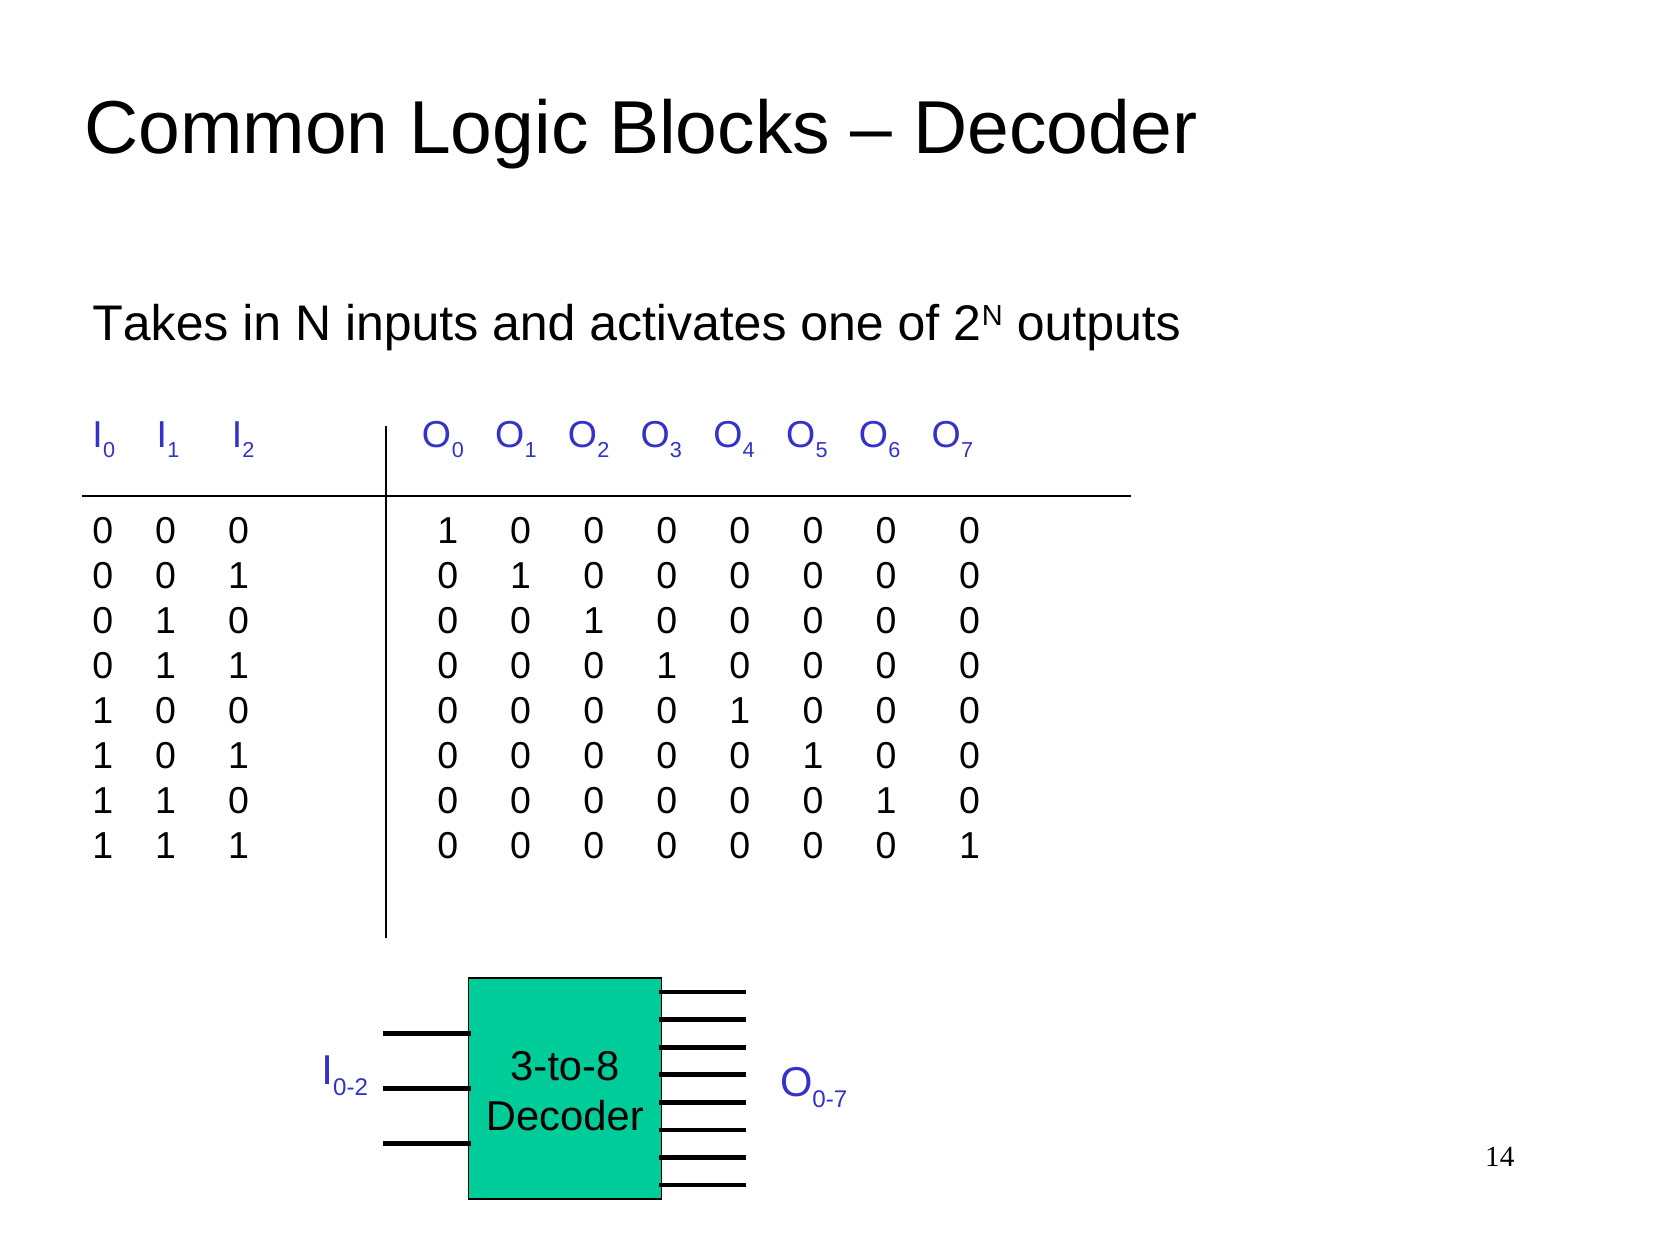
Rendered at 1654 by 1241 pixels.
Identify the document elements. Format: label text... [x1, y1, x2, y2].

text_box O0-7 [765, 1047, 863, 1120]
text_box I0-2 [306, 1035, 384, 1108]
text_box Common Logic Blocks – Decoder [69, 71, 1213, 177]
text_box 3-to-8 Decoder [468, 978, 662, 1199]
text_box <number> [1184, 1129, 1530, 1213]
text_box Takes in N inputs and activates one of 2N outputs I0 I1 I2 O0 O1 O2 O3 O4 O5 O6 O7 0 0 0 1 0 0 0 0 0 0 0 0 0 1 0 1 0 0 0 0 0 0 0 1 0 0 0 1 0 0 0 0 0 0 1 1 0 0 0 1 0 0 0 0 1 0 0 0 0 0 0 1 0 0 0 1 0 1 0 0 0 0 0 1 0 0 1 1 0 0 0 0 0 0 0 1 0 1 1 1 0 0 0 0 0 0 0 1 [77, 282, 1346, 875]
